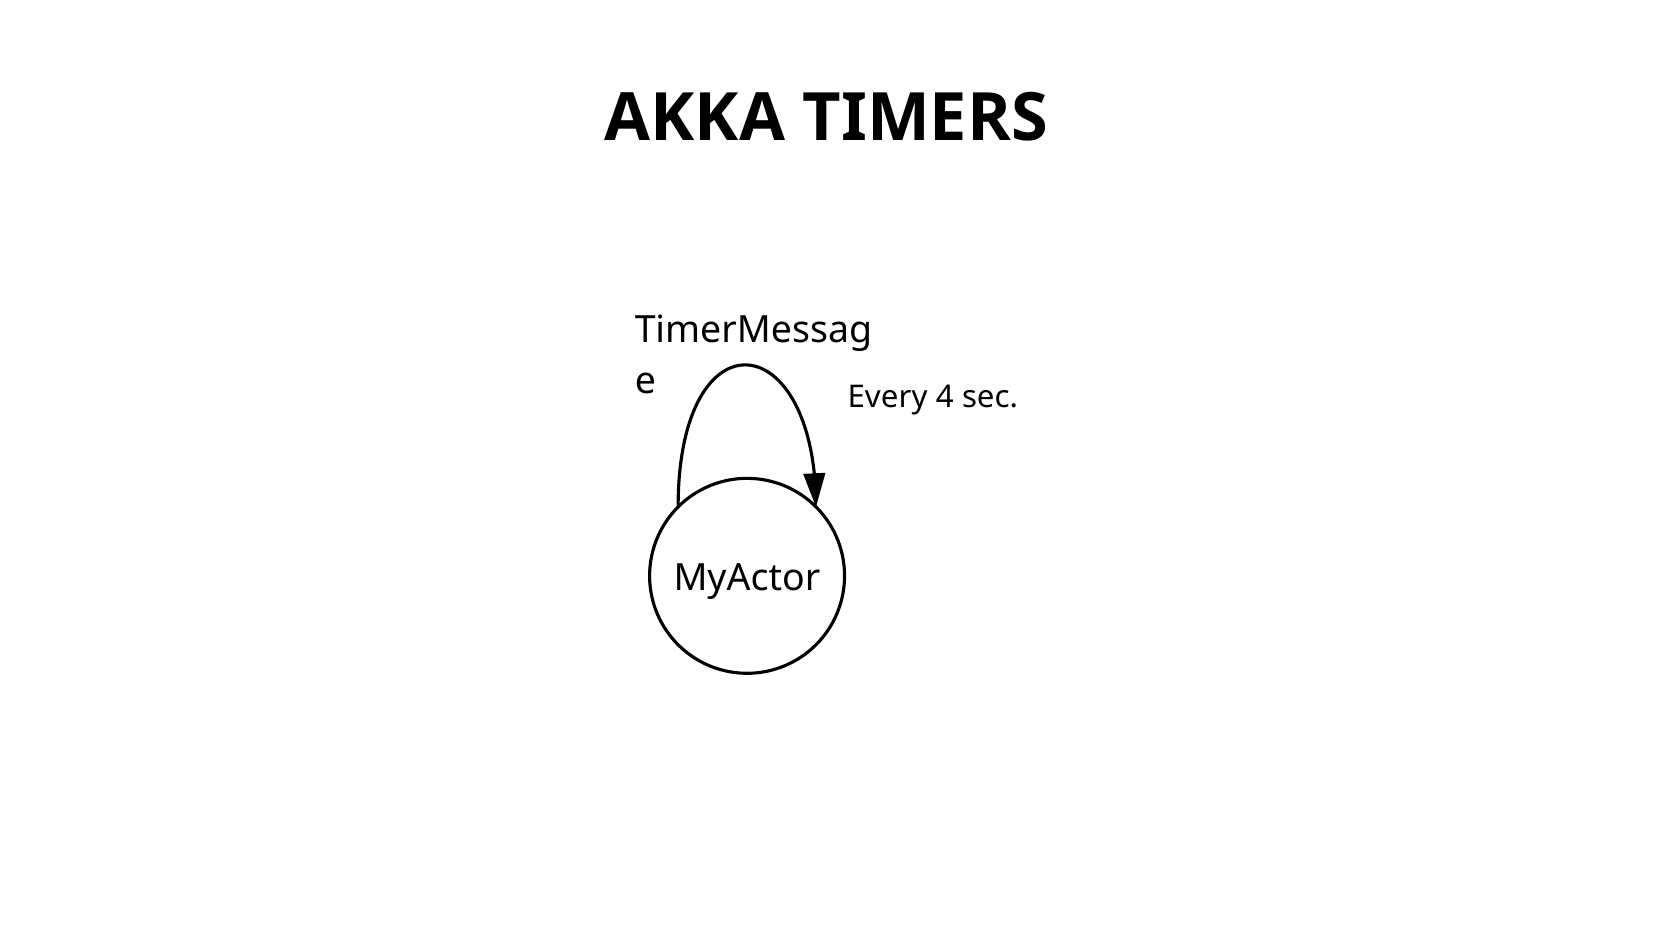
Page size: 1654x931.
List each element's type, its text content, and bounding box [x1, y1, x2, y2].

text_box TimerMessage [620, 295, 898, 367]
text_box MyActor [649, 478, 845, 674]
title AKKA TIMERS [82, 36, 1571, 193]
text_box Every 4 sec. [832, 366, 1081, 419]
